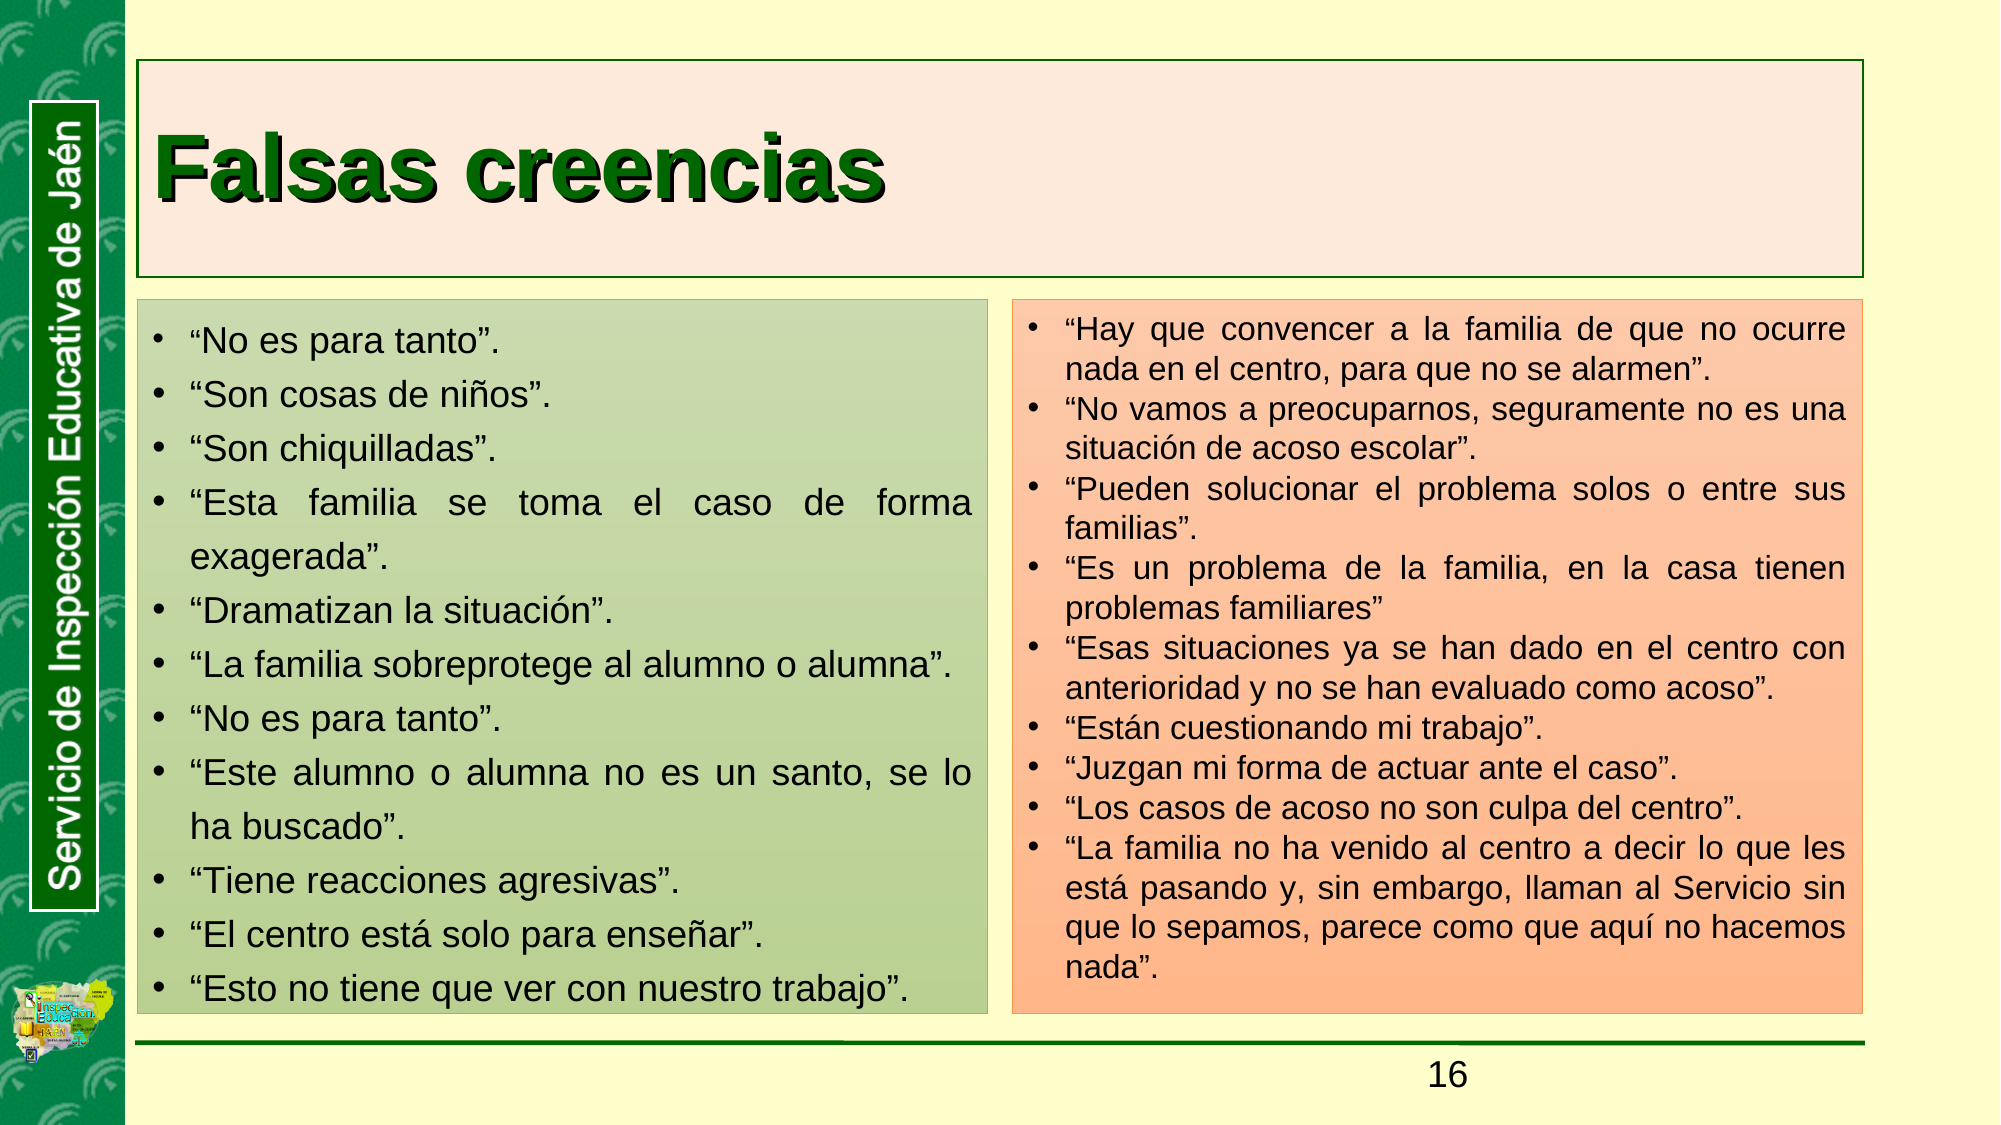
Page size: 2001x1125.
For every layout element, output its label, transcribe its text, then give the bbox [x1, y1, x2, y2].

text_box Falsas creencias [137, 59, 1863, 278]
text_box “Hay que convencer a la familia de que no ocurre nada en el centro, para que no se alarmen”. “No vamos a preocuparnos, seguramente no es una situación de acoso escolar”. “Pueden solucionar el problema solos o entre sus familias”. “Es un problema de la familia, en la casa tienen problemas familiares” “Esas situaciones ya se han dado en el centro con anterioridad y no se han evaluado como acoso”. “Están cuestionando mi trabajo”. “Juzgan mi forma de actuar ante el caso”. “Los casos de acoso no son culpa del centro”. “La familia no ha venido al centro a decir lo que les está pasando y, sin embargo, llaman al Servicio sin que lo sepamos, parece como que aquí no hacemos nada”. [1012, 299, 1863, 1014]
text_box “No es para tanto”. “Son cosas de niños”. “Son chiquilladas”. “Esta familia se toma el caso de forma exagerada”. “Dramatizan la situación”. “La familia sobreprotege al alumno o alumna”. “No es para tanto”. “Este alumno o alumna no es un santo, se lo ha buscado”. “Tiene reacciones agresivas”. “El centro está solo para enseñar”. “Esto no tiene que ver con nuestro trabajo”. [137, 299, 988, 1014]
text_box <número> [1412, 1042, 1863, 1103]
picture [0, 0, 125, 1125]
